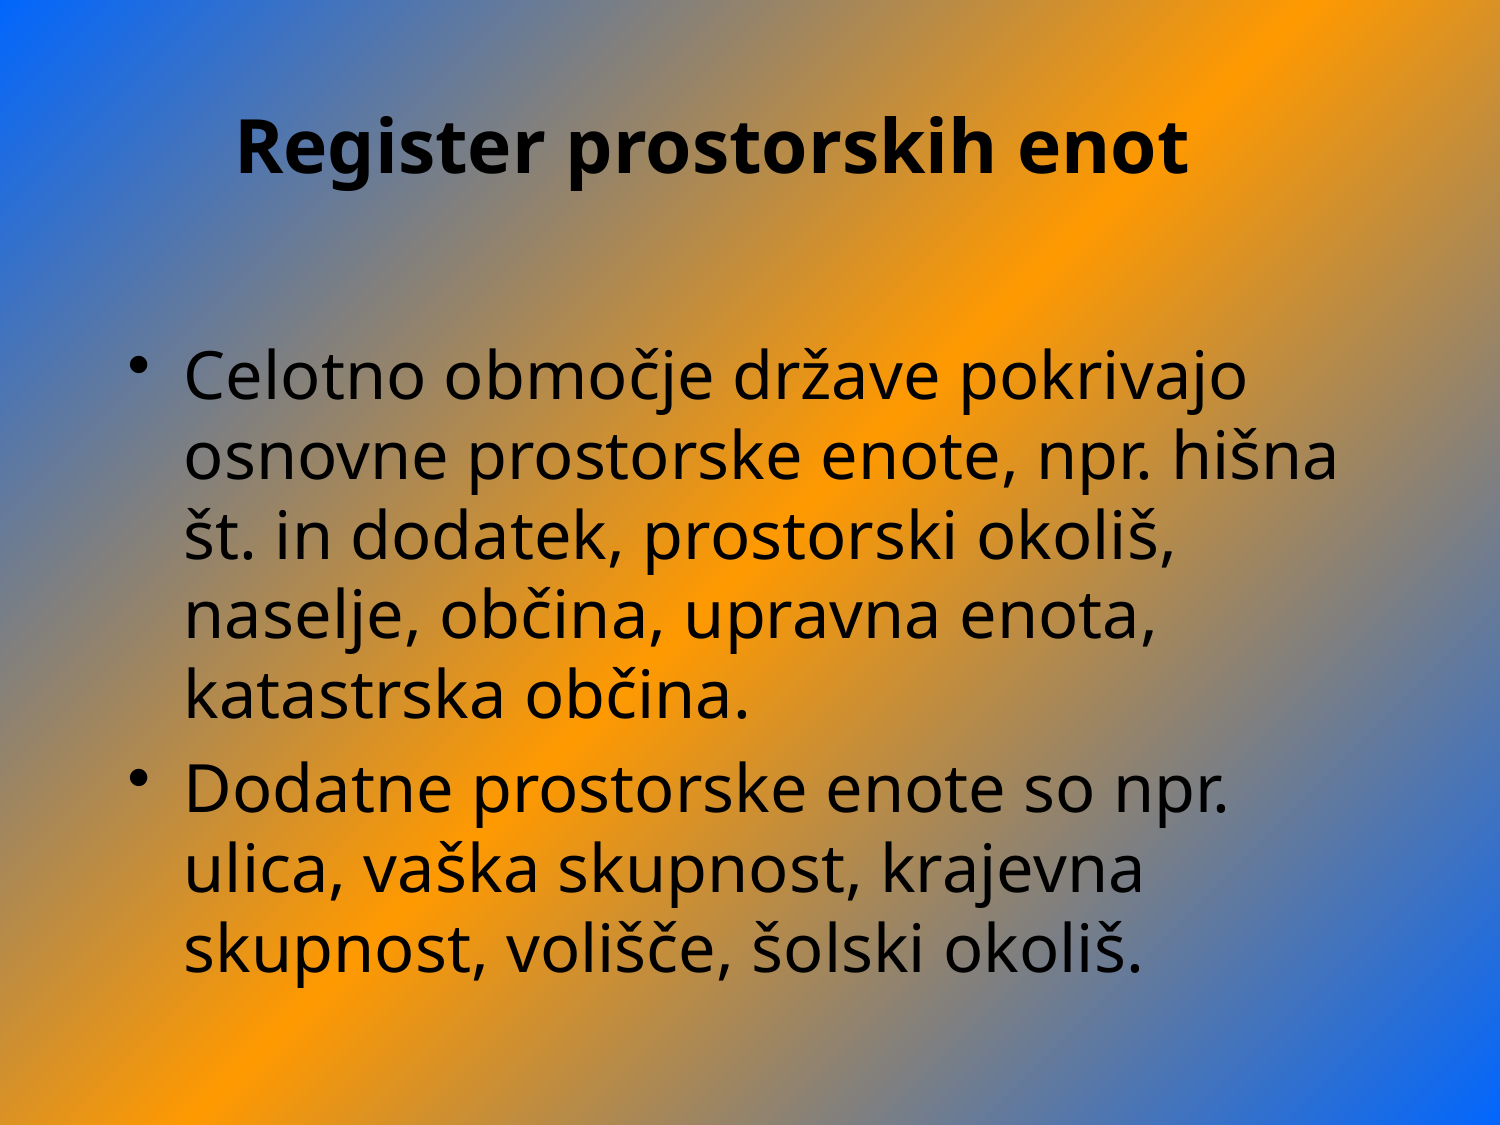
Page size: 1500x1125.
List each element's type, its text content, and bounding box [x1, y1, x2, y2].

title Register prostorskih enot [75, 50, 1350, 238]
list Celotno območje države pokrivajo osnovne prostorske enote, npr. hišna št. in dodatek, prostorski okoliš, naselje, občina, upravna enota, katastrska občina. Dodatne prostorske enote so npr. ulica, vaška skupnost, krajevna skupnost, volišče, šolski okoliš. [112, 324, 1388, 1000]
